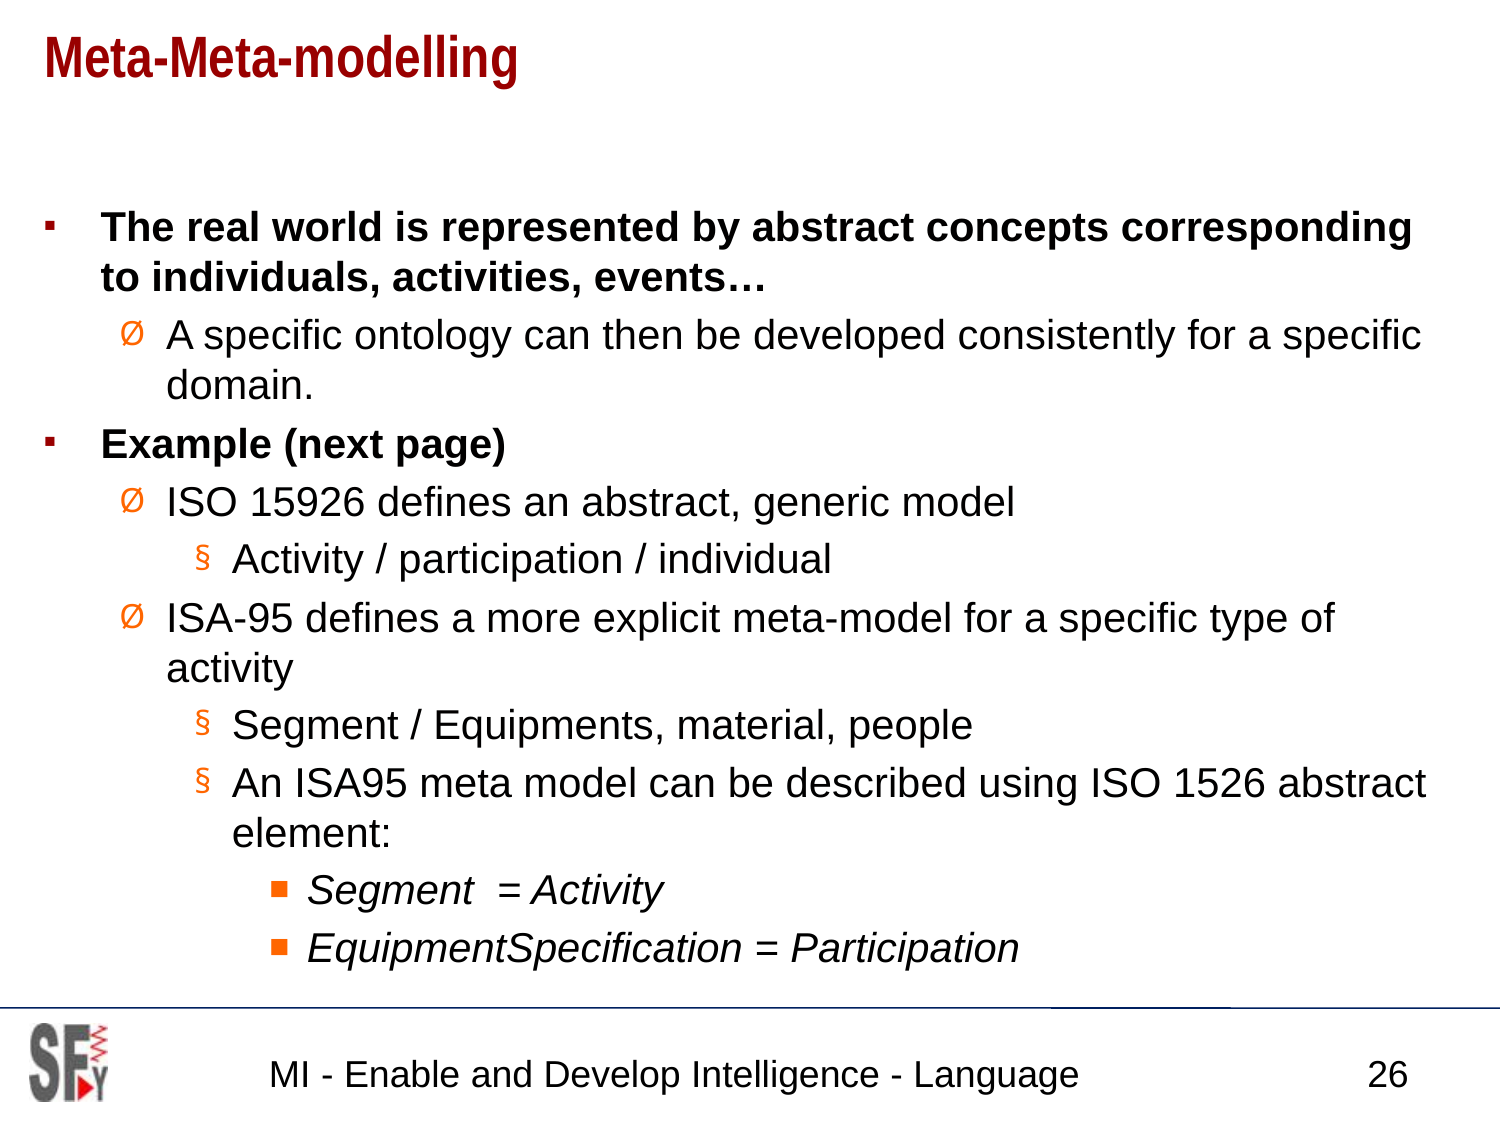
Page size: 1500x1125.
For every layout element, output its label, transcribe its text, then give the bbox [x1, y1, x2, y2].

list The real world is represented by abstract concepts corresponding to individuals, activities, events… A specific ontology can then be developed consistently for a specific domain. Example (next page) ISO 15926 defines an abstract, generic model Activity / participation / individual ISA-95 defines a more explicit meta-model for a specific type of activity Segment / Equipments, material, people An ISA95 meta model can be described using ISO 1526 abstract element: Segment = Activity EquipmentSpecification = Participation [29, 184, 1471, 988]
footer MI - Enable and Develop Intelligence - Language [253, 1034, 1336, 1103]
picture [29, 1023, 108, 1102]
title Meta-Meta-modelling [29, 12, 1471, 138]
slide_number <numéro> [1352, 1034, 1490, 1103]
